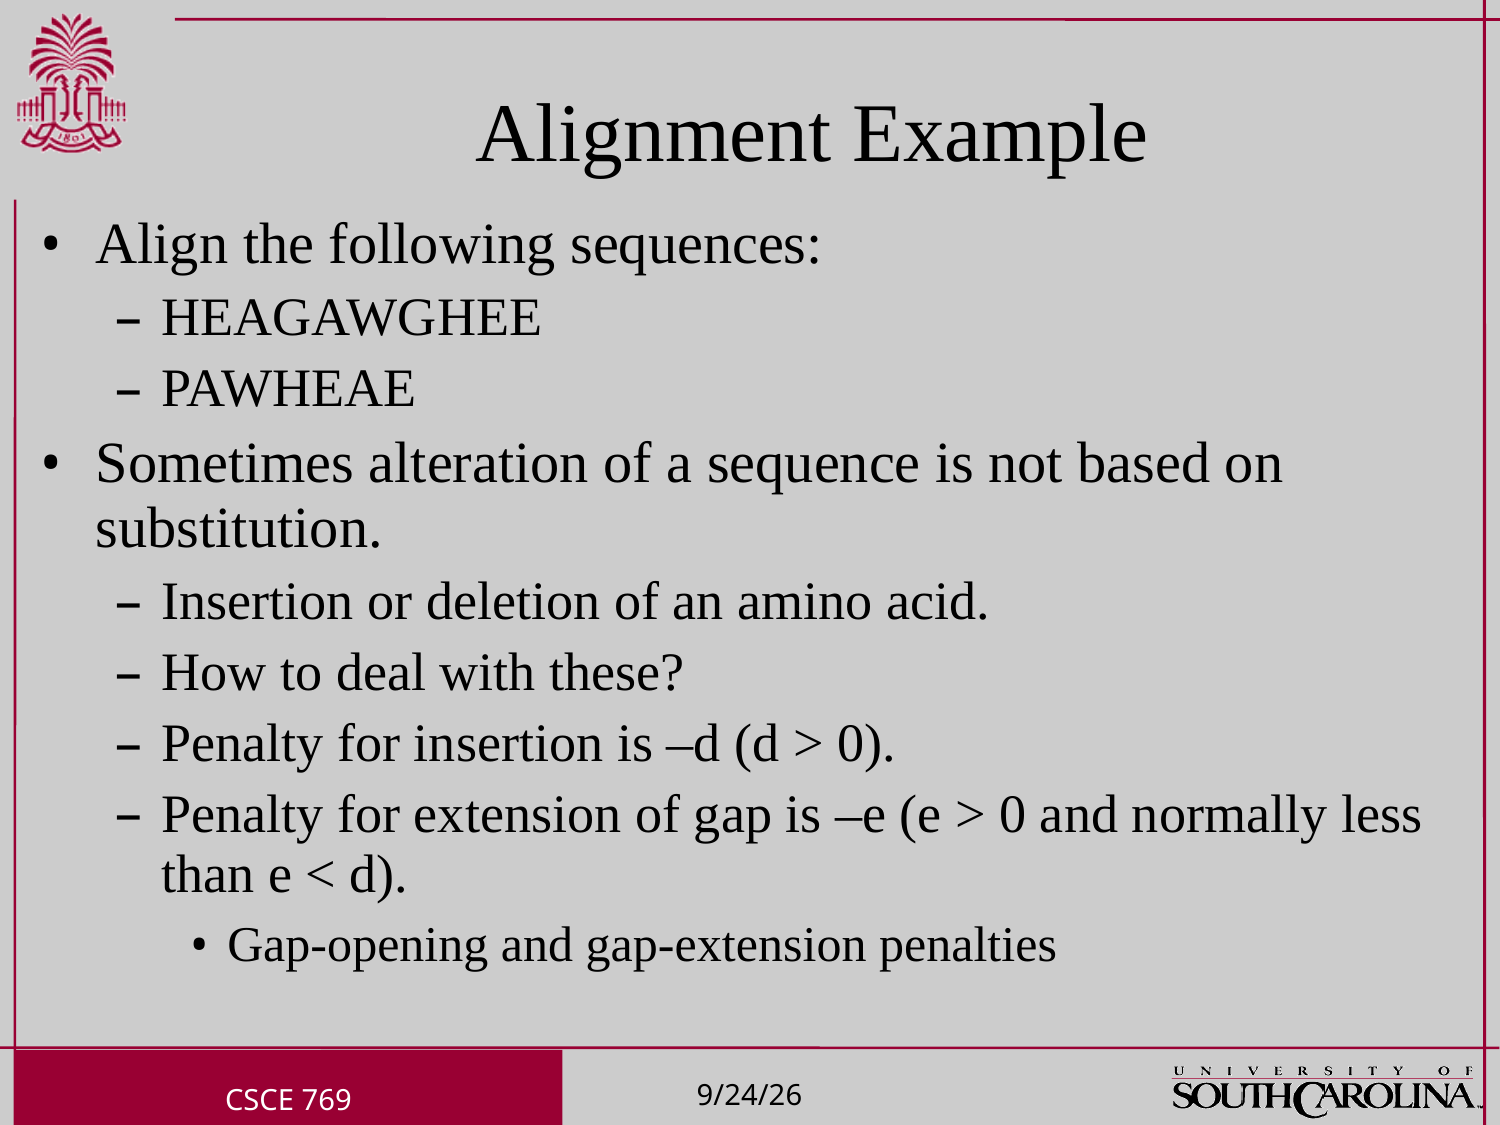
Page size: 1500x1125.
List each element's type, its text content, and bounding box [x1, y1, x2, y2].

title Alignment Example [174, 9, 1450, 188]
list Align the following sequences: HEAGAWGHEE PAWHEAE Sometimes alteration of a sequence is not based on substitution. Insertion or deletion of an amino acid. How to deal with these? Penalty for insertion is –d (d > 0). Penalty for extension of gap is –e (e > 0 and normally less than e < d). Gap-opening and gap-extension penalties [24, 200, 1476, 1028]
picture [12, 12, 131, 155]
picture [1162, 1050, 1483, 1125]
